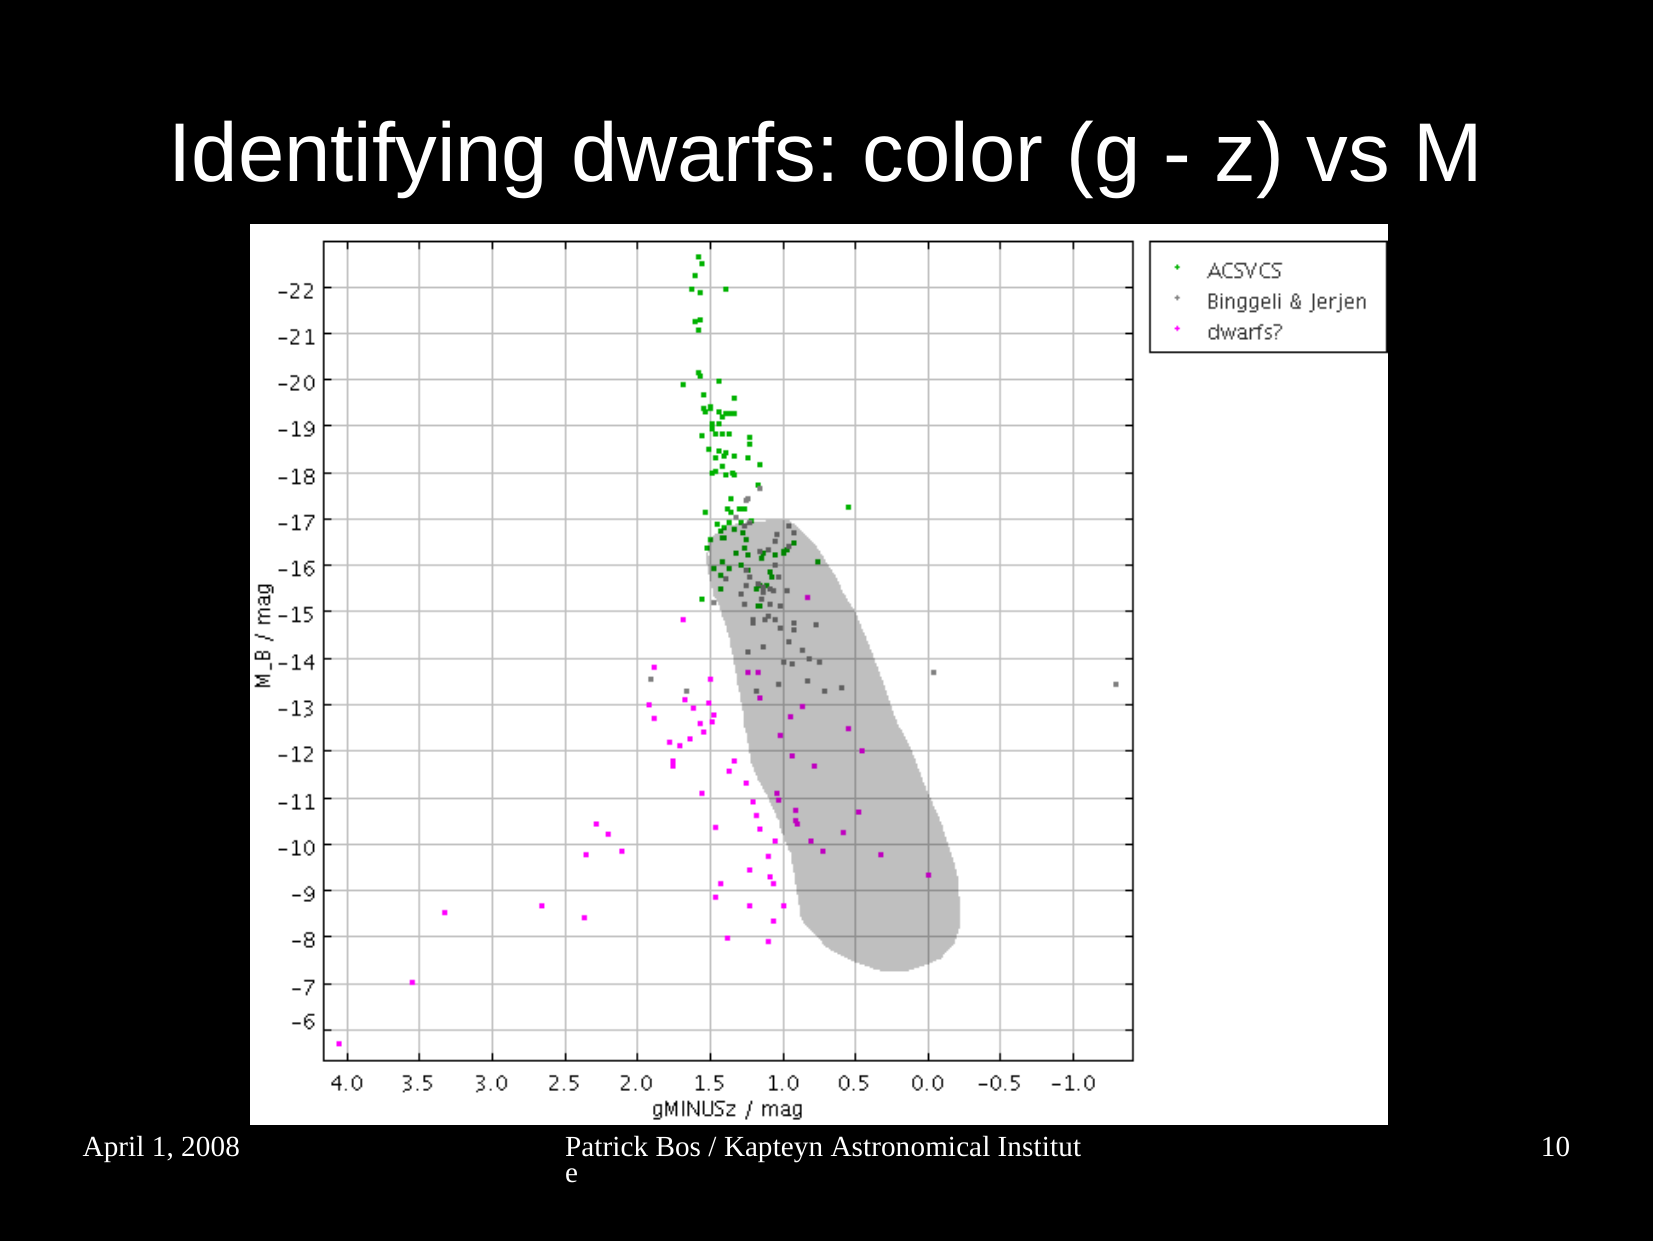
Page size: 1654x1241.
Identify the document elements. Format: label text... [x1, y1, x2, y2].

picture [250, 224, 1388, 1126]
title Identifying dwarfs: color (g - z) vs M [82, 56, 1571, 250]
